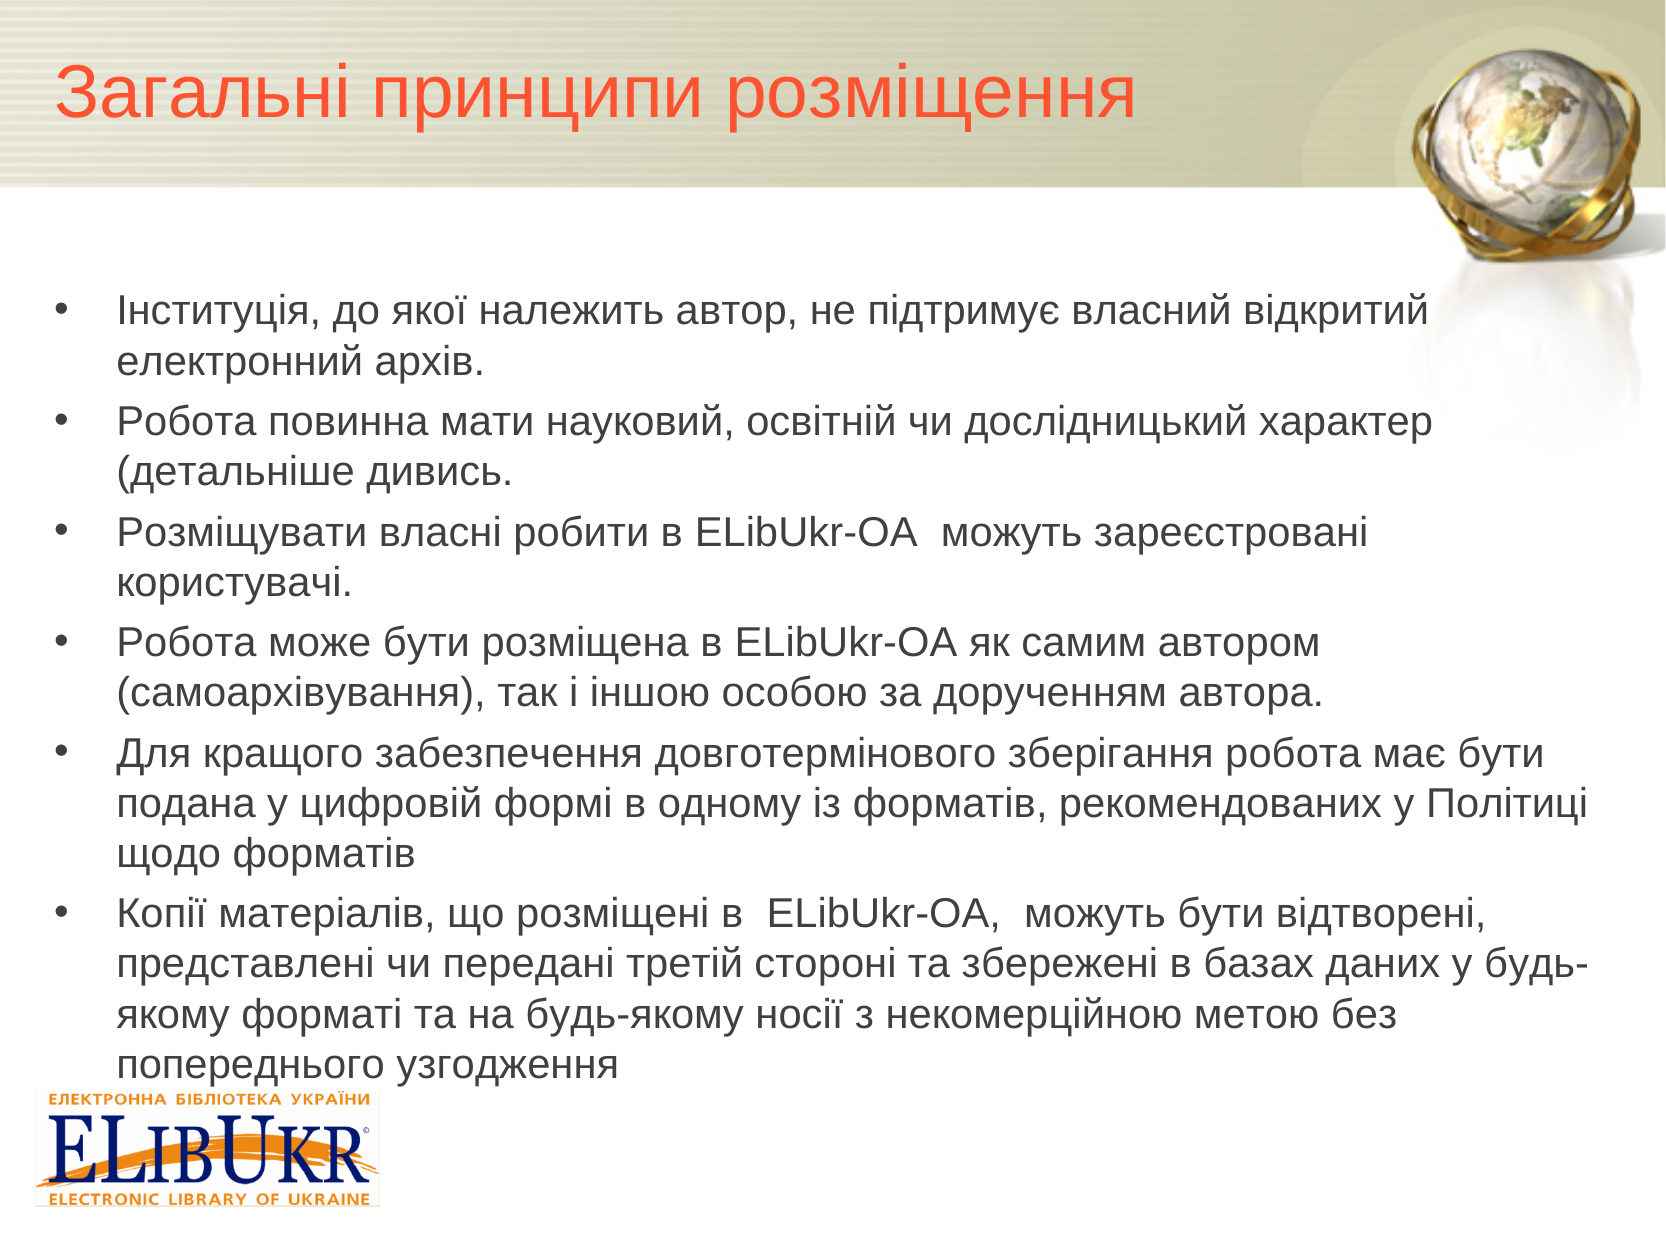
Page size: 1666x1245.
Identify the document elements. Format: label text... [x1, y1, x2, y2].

list Інституція, до якої належить автор, не підтримує власний відкритий електронний архів. Робота повинна мати науковий, освітній чи дослідницький характер (детальніше дивись. Розміщувати власні робити в ELibUkr-OA можуть зареєстровані користувачі. Робота може бути розміщена в ELibUkr-OA як самим автором (самоархівування), так і іншою особою за дорученням автора. Для кращого забезпечення довготермінового зберігання робота має бути подана у цифровій формі в одному із форматів, рекомендованих у Політиці щодо форматів Копії матеріалів, що розміщені в ELibUkr-OA, можуть бути відтворені, представлені чи передані третій стороні та збережені в базах даних у будь-якому форматі та на будь-якому носії з некомерційною метою без попереднього узгодження [37, 274, 1626, 1209]
picture [0, 0, 1666, 1245]
title Загальні принципи розміщення [37, 12, 1388, 163]
